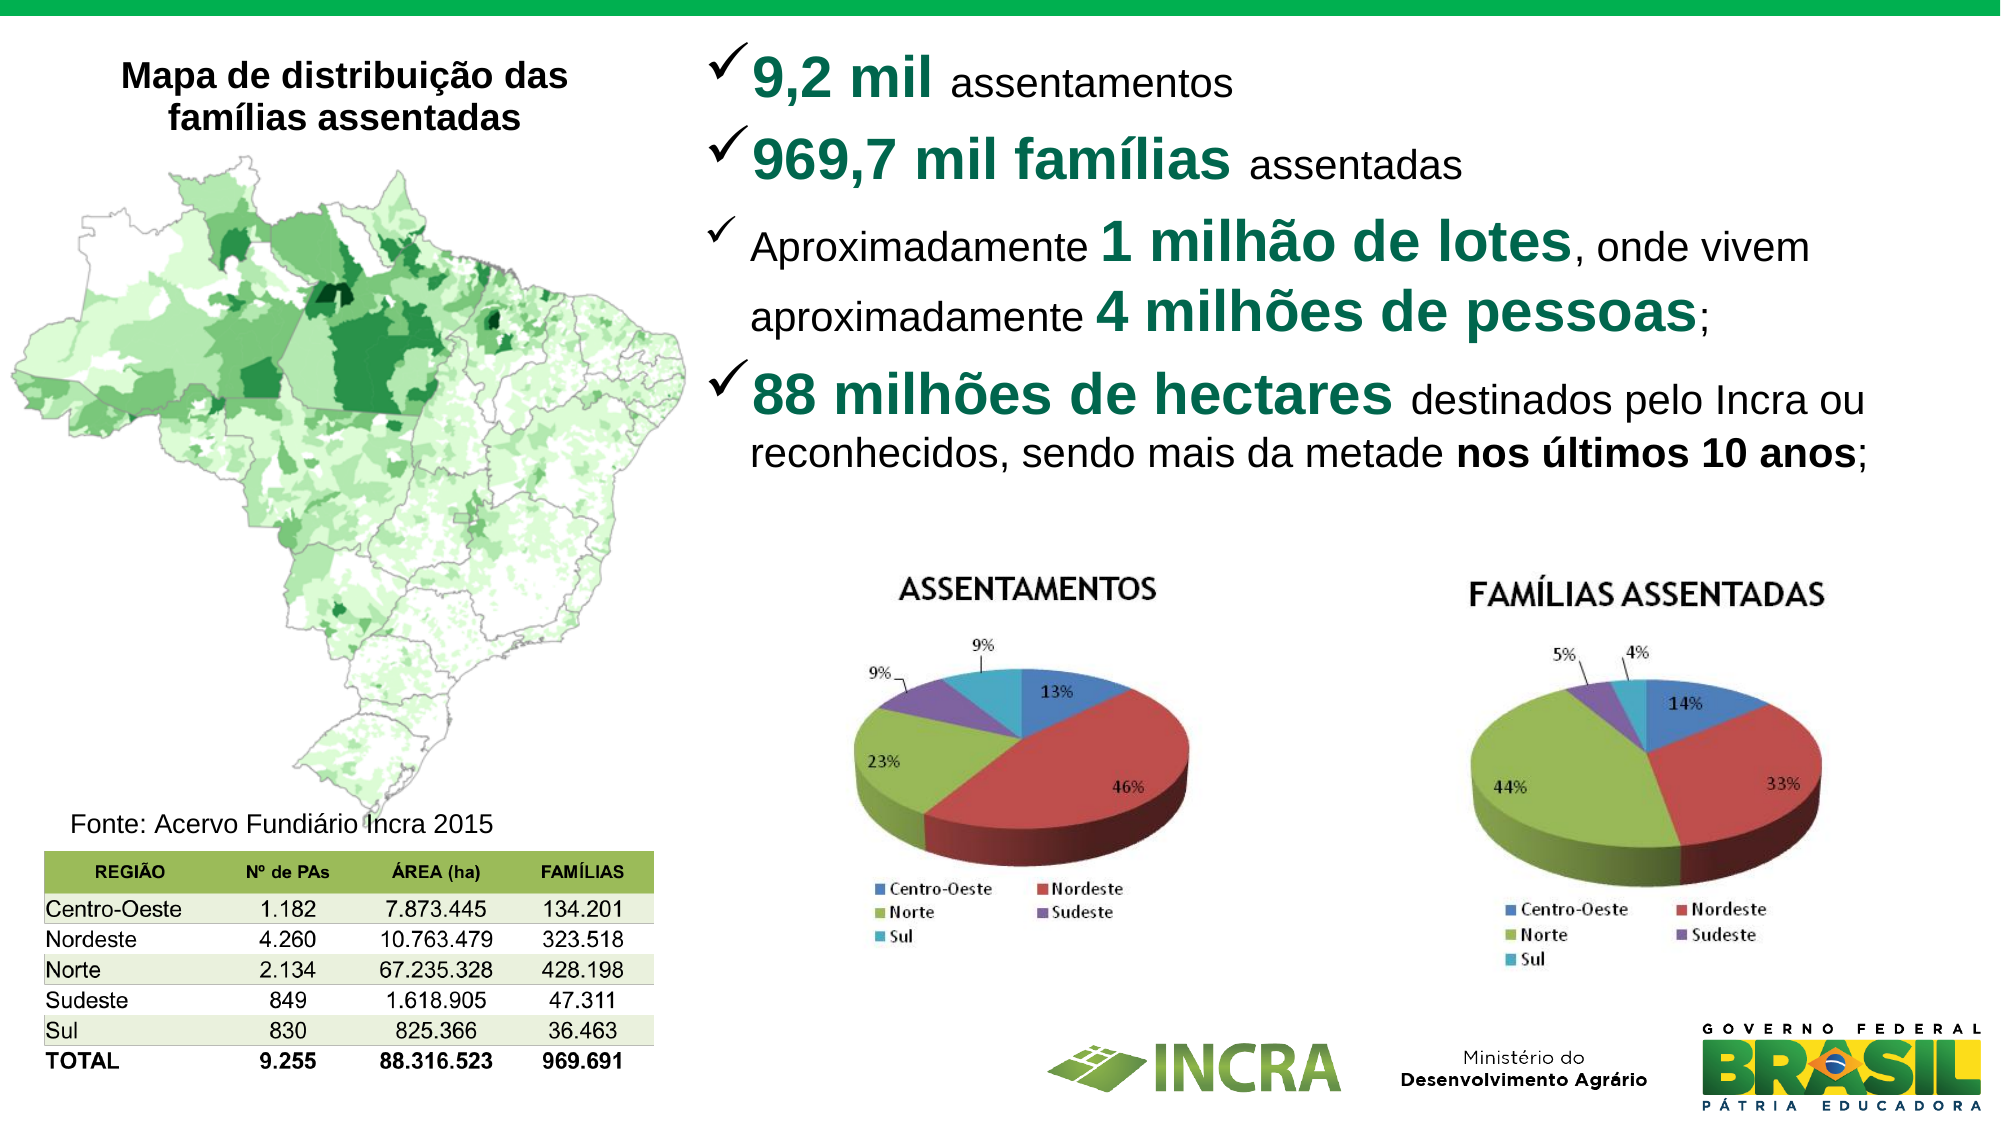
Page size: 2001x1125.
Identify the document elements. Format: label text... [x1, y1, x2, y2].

picture [31, 850, 654, 1088]
picture [1401, 562, 1886, 983]
picture [1047, 1023, 1981, 1111]
picture [0, 150, 690, 834]
text_box Fonte: Acervo Fundiário Incra 2015 [55, 798, 564, 847]
picture [793, 558, 1256, 958]
text_box 9,2 mil assentamentos 969,7 mil famílias assentadas Aproximadamente 1 milhão de lotes, onde vivem aproximadamente 4 milhões de pessoas; 88 milhões de hectares destinados pelo Incra ou reconhecidos, sendo mais da metade nos últimos 10 anos; [689, 31, 1922, 484]
text_box Mapa de distribuição das famílias assentadas [74, 47, 615, 147]
